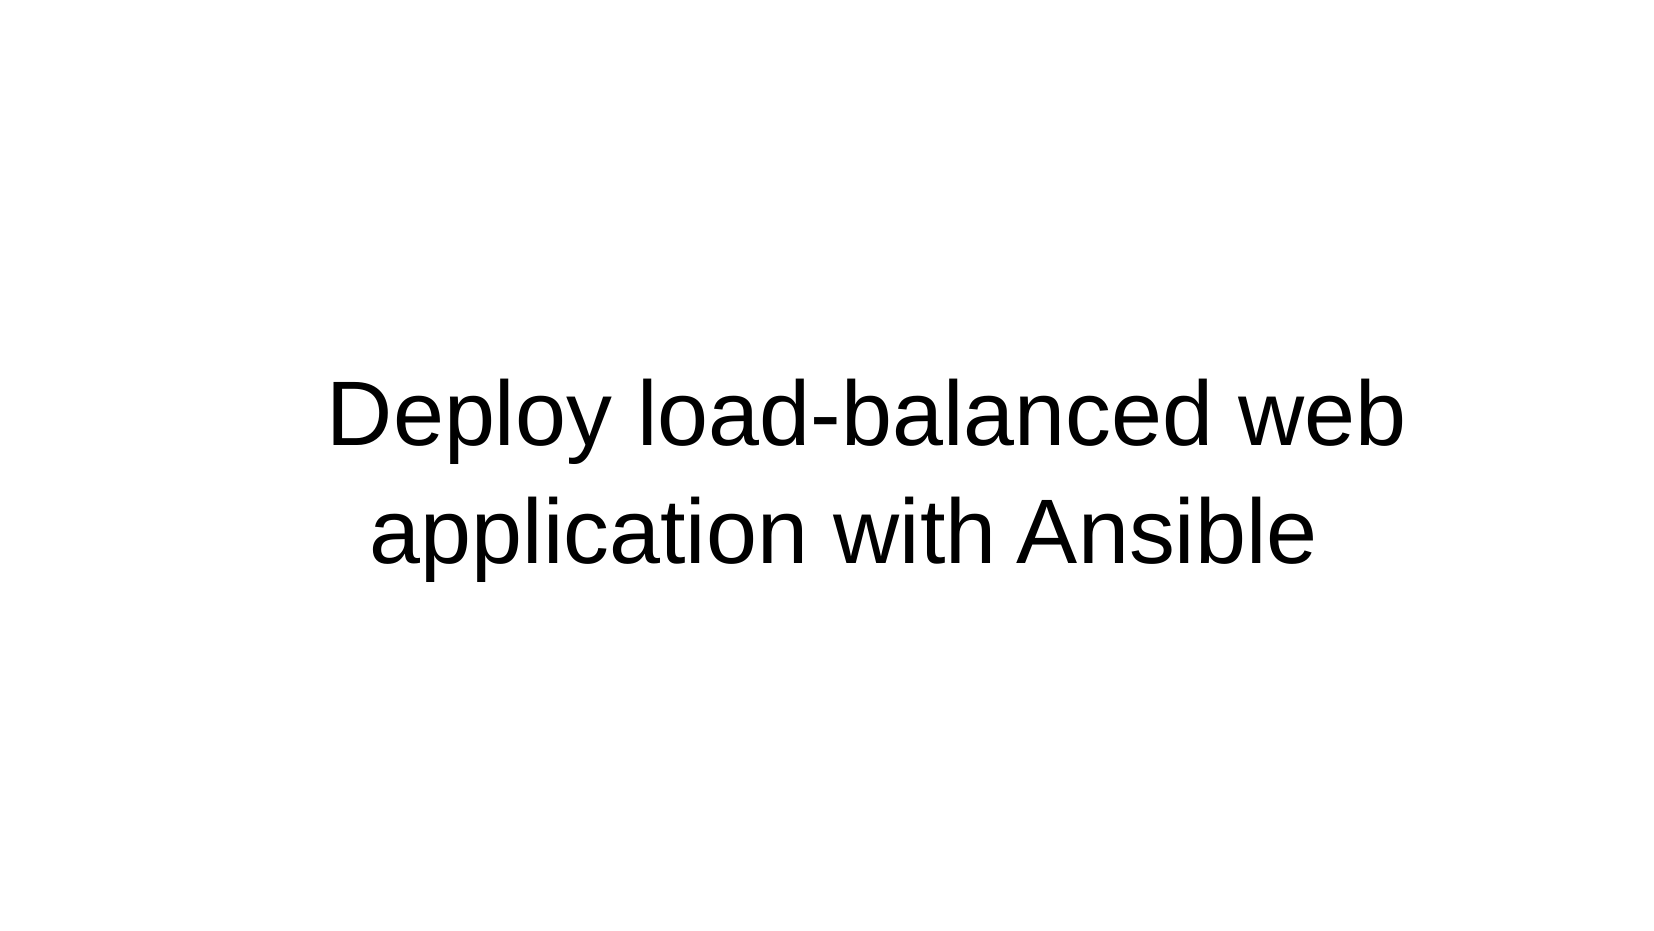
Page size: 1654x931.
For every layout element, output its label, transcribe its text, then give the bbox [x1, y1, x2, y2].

title Deploy load-balanced web application with Ansible [20, 347, 1634, 583]
